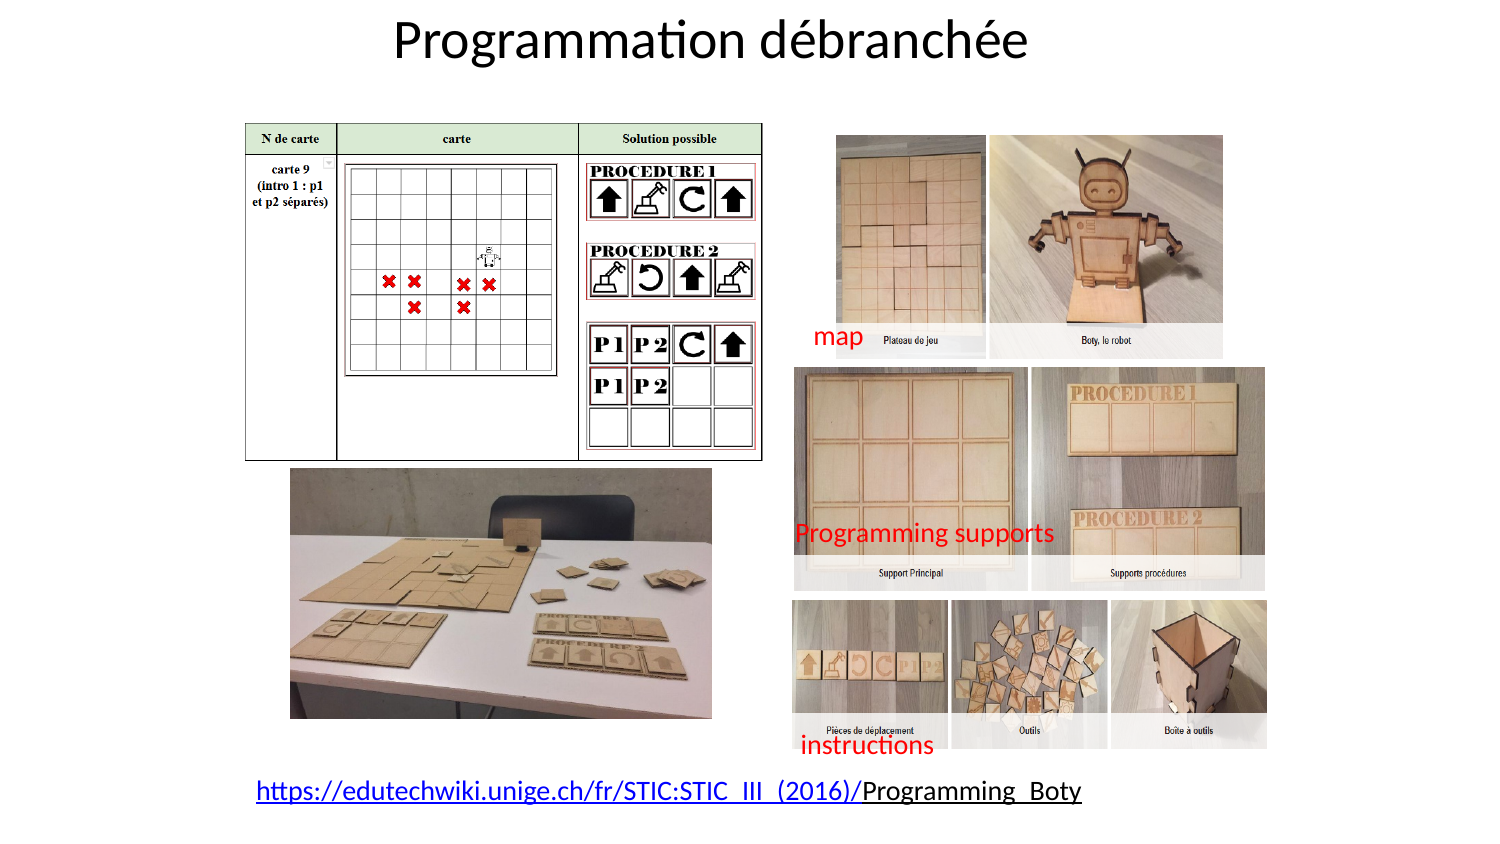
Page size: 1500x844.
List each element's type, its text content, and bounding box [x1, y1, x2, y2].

picture [778, 123, 1284, 751]
text_box map [798, 309, 879, 359]
text_box instructions [785, 719, 950, 764]
title Programmation débranchée [141, 0, 1283, 78]
text_box Programming supports [780, 507, 1070, 557]
text_box https://edutechwiki.unige.ch/fr/STIC:STIC_III_(2016)/Programming_Boty [241, 764, 1103, 814]
picture [233, 115, 769, 719]
